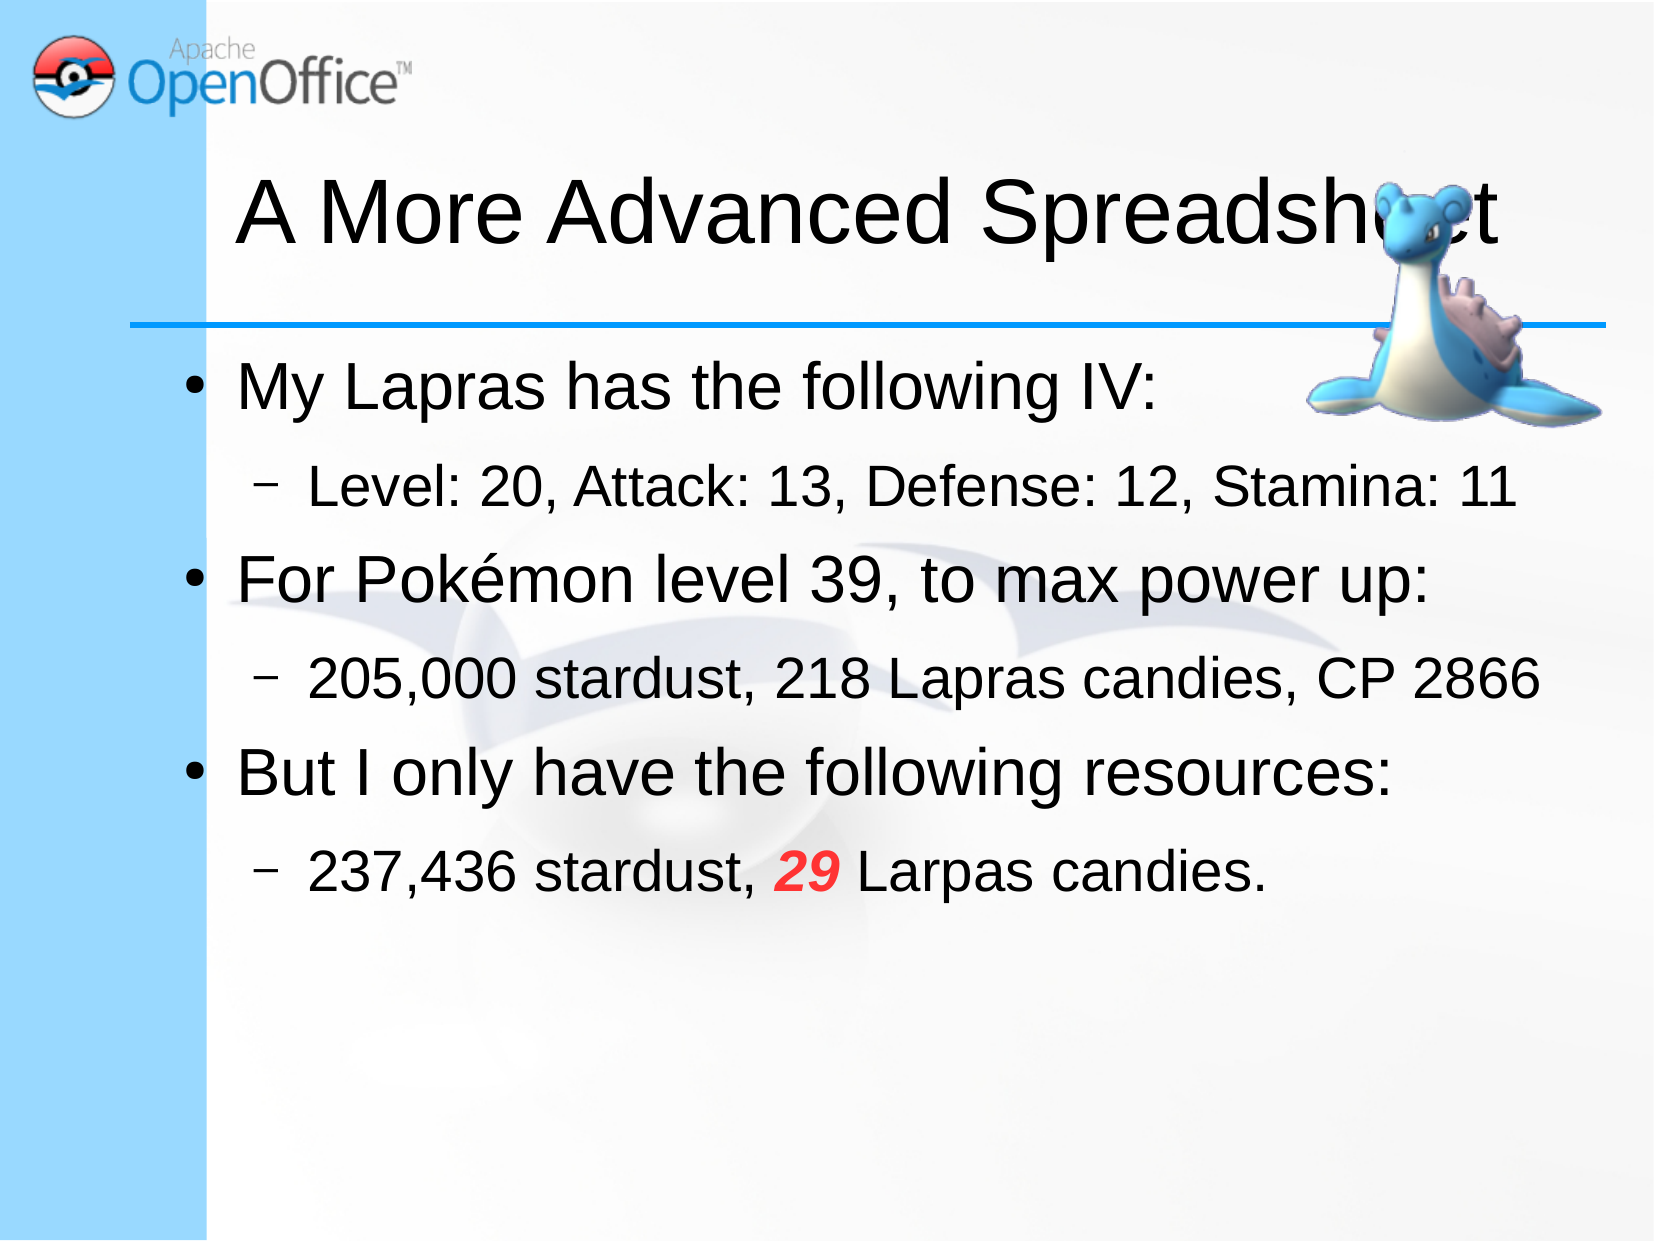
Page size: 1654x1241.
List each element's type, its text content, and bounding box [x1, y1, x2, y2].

list My Lapras has the following IV: Level: 20, Attack: 13, Defense: 12, Stamina: 11 For Pokémon level 39, to max power up: 205,000 stardust, 218 Lapras candies, CP 2866 But I only have the following resources: 237,436 stardust, 29 Larpas candies. [165, 349, 1571, 1168]
picture [31, 2, 1654, 1241]
title A More Advanced Spreadsheet [165, 108, 1238, 316]
